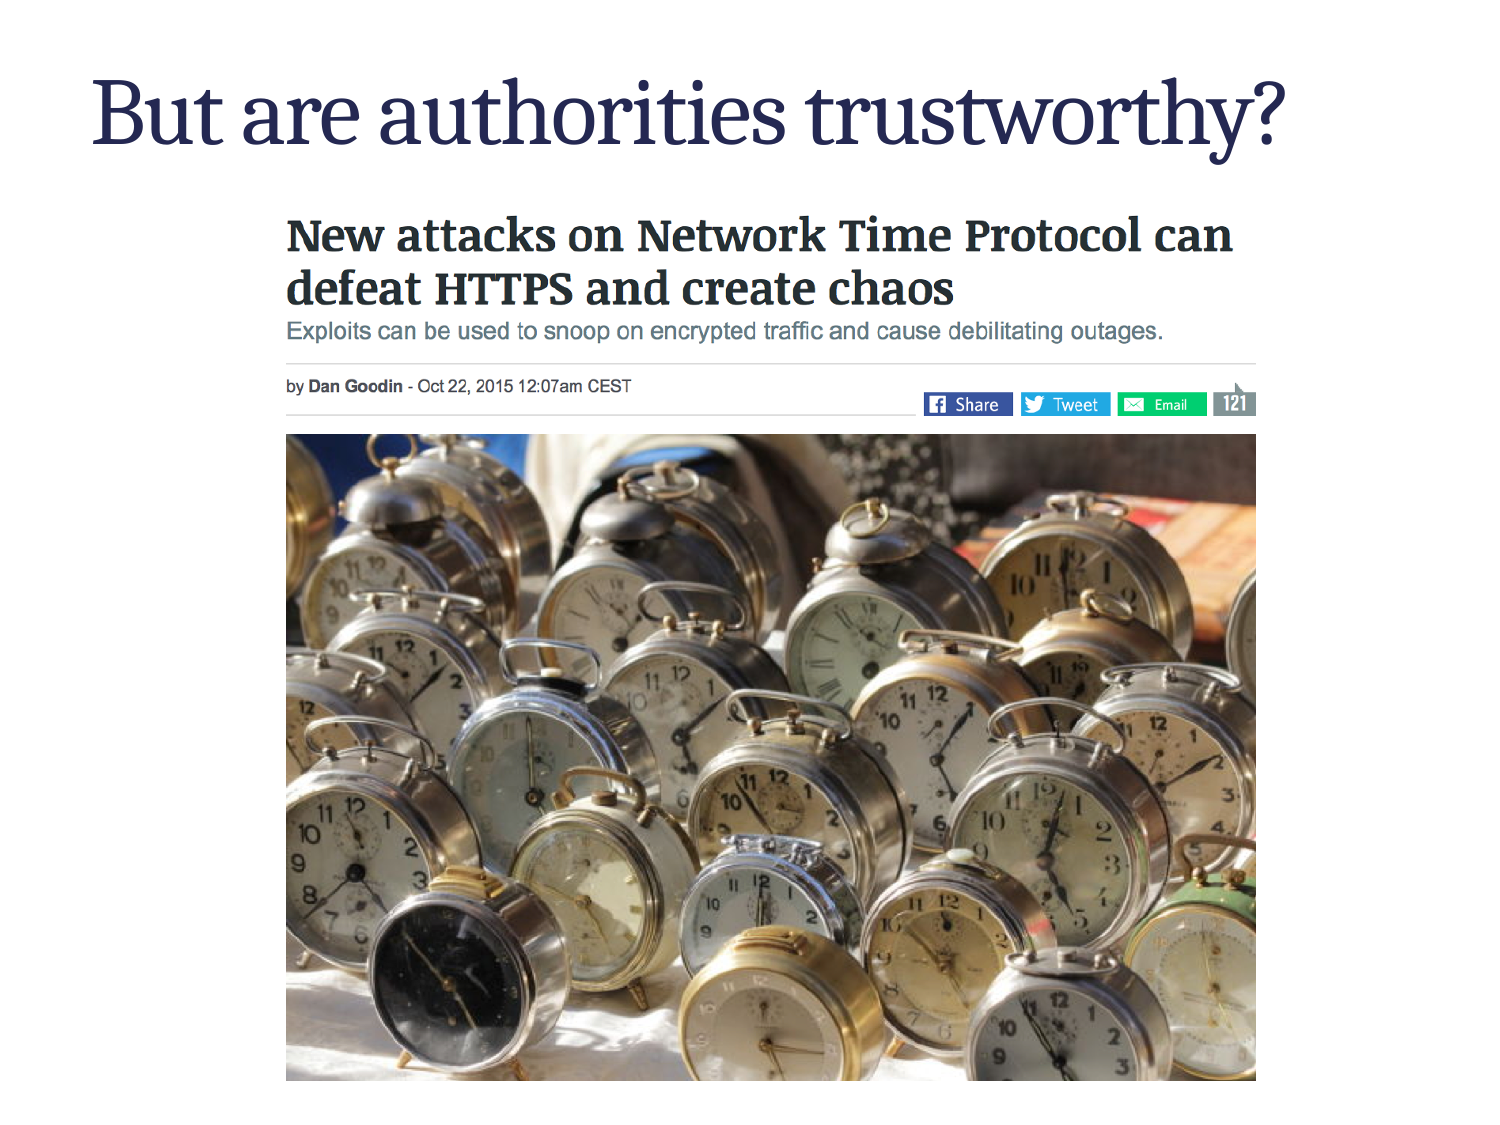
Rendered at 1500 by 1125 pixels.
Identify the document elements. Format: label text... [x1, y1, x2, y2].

title But are authorities trustworthy? [75, 12, 1471, 200]
picture [286, 215, 1256, 1081]
